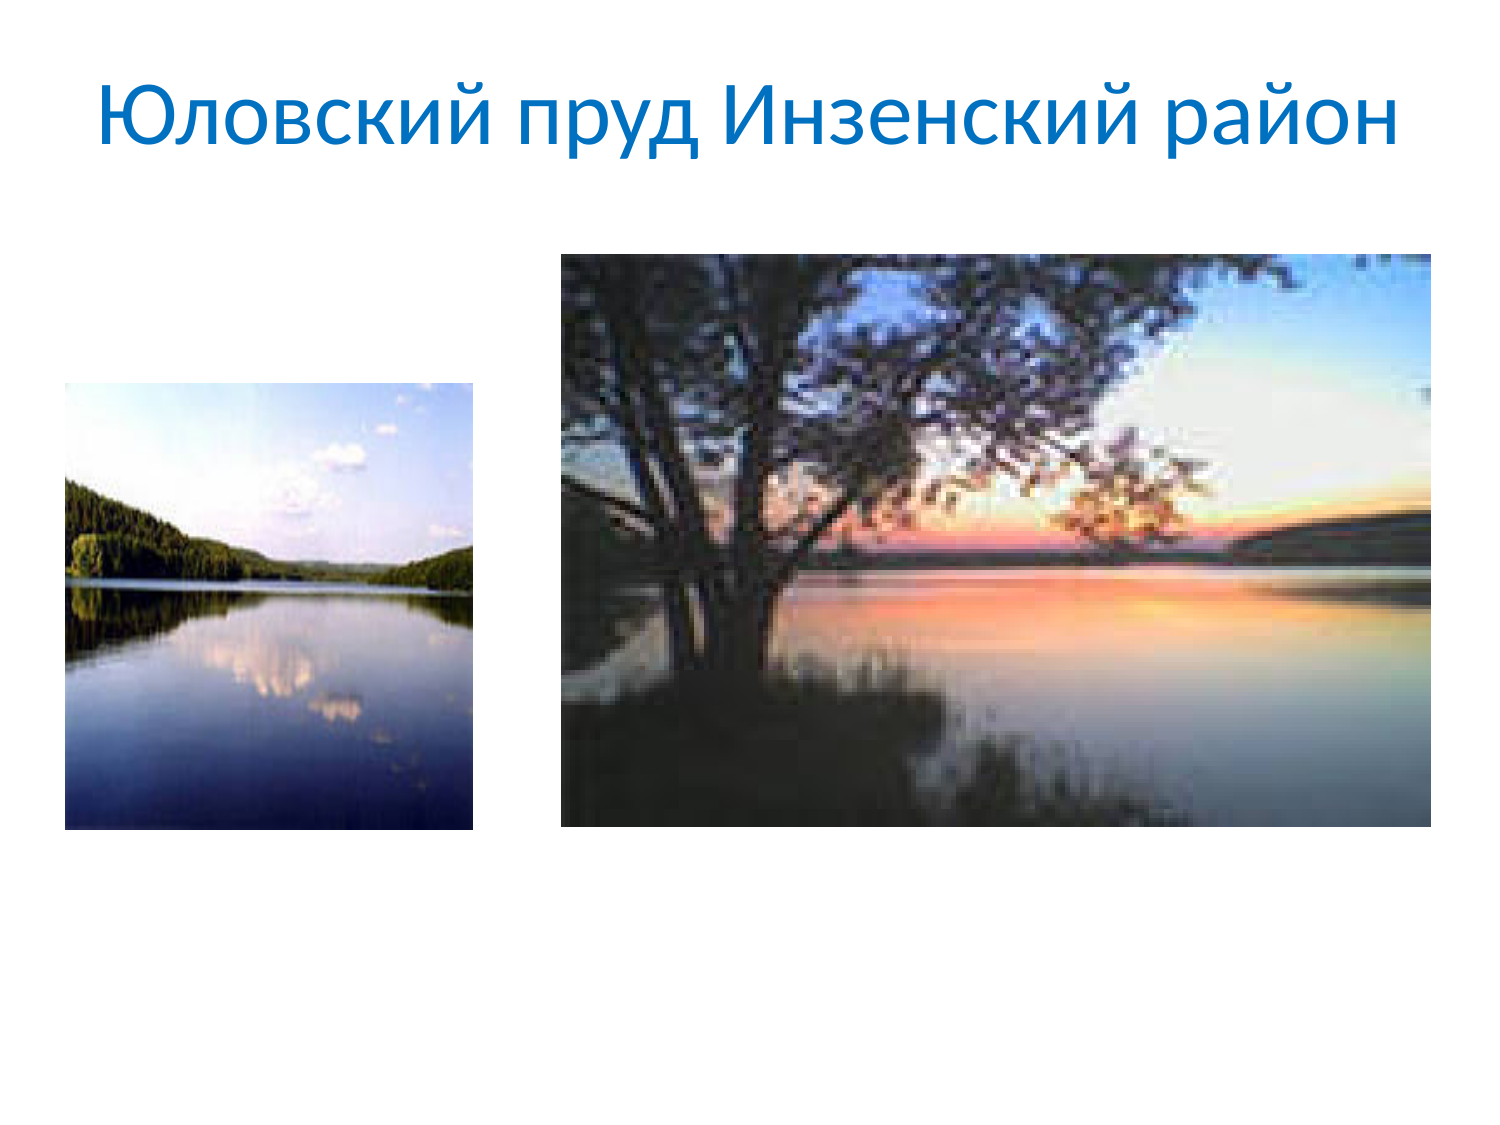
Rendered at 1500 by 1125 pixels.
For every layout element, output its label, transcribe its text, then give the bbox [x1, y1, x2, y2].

picture [65, 383, 473, 830]
title Юловский пруд Инзенский район [75, 45, 1425, 164]
picture [561, 254, 1431, 827]
